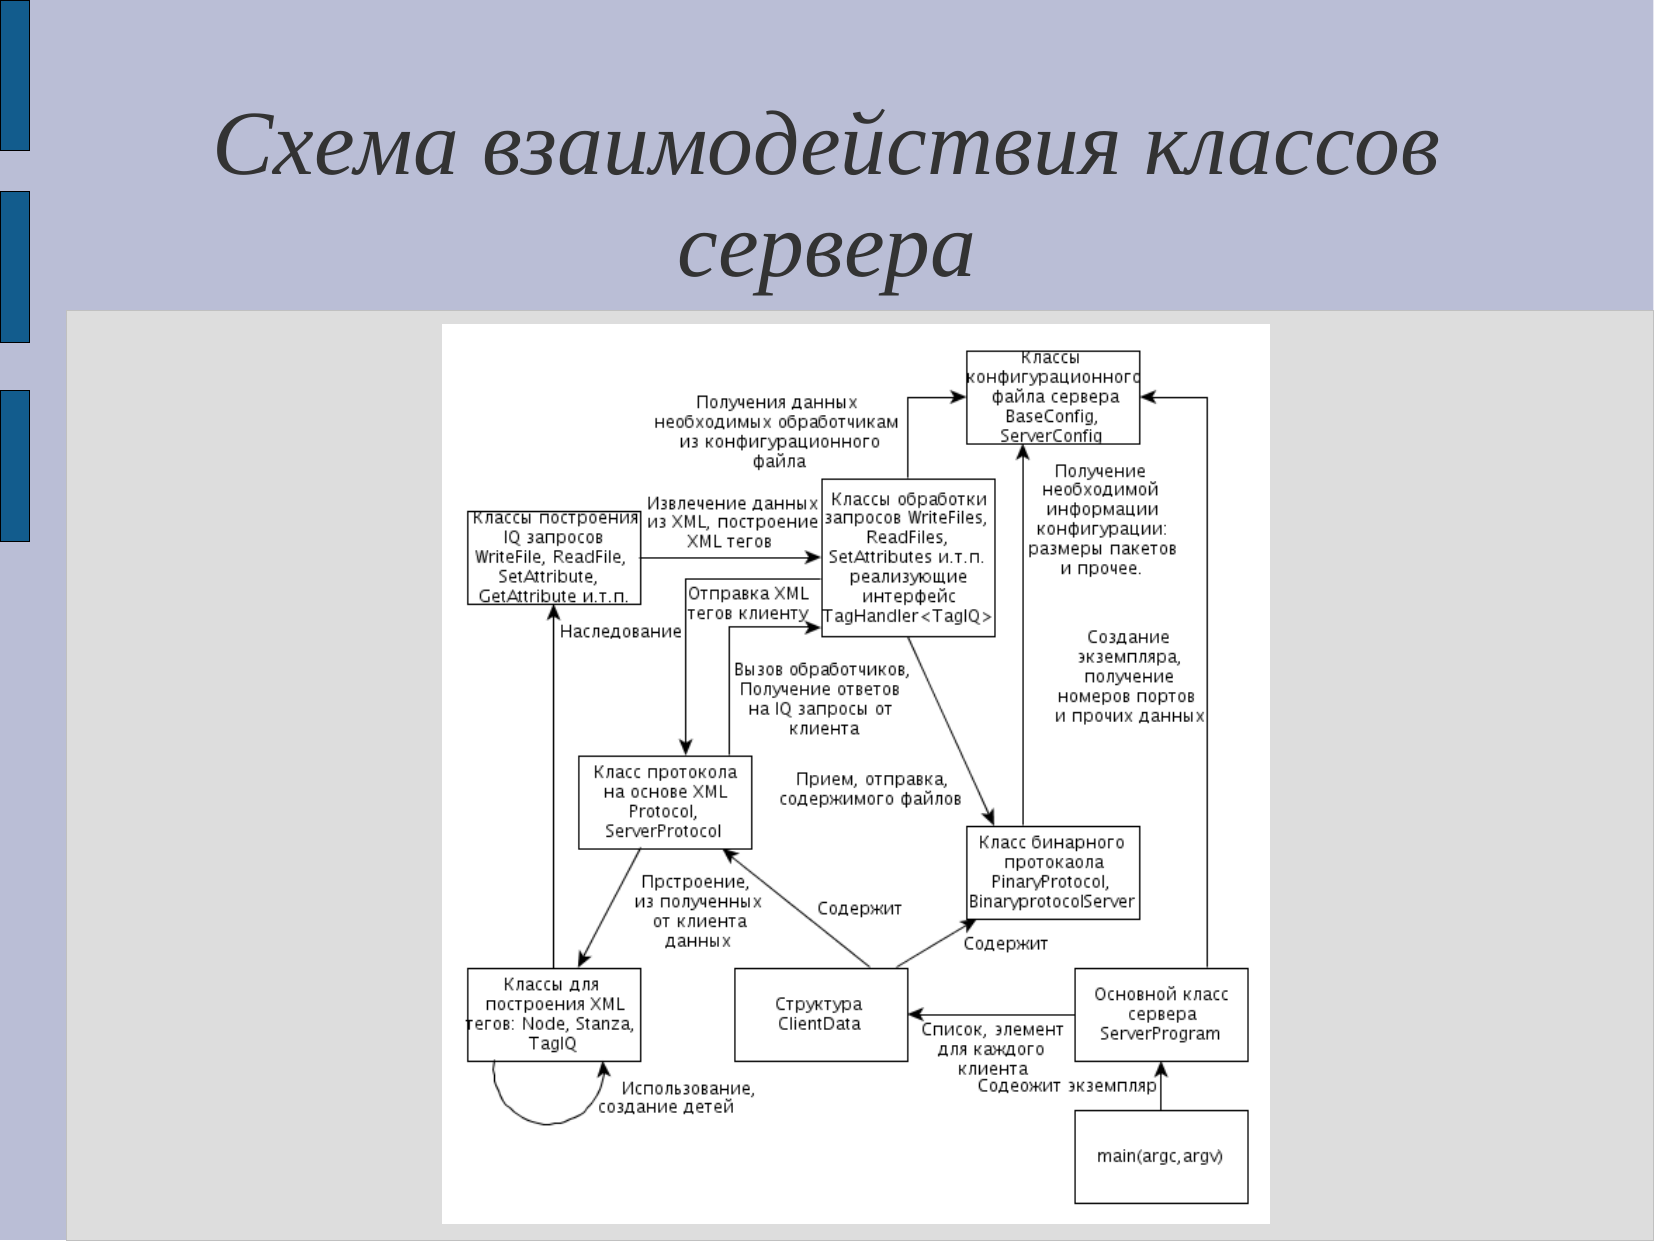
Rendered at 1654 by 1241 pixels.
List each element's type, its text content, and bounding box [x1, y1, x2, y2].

title Схема взаимодействия классов сервера [121, 84, 1534, 305]
picture [442, 324, 1270, 1224]
